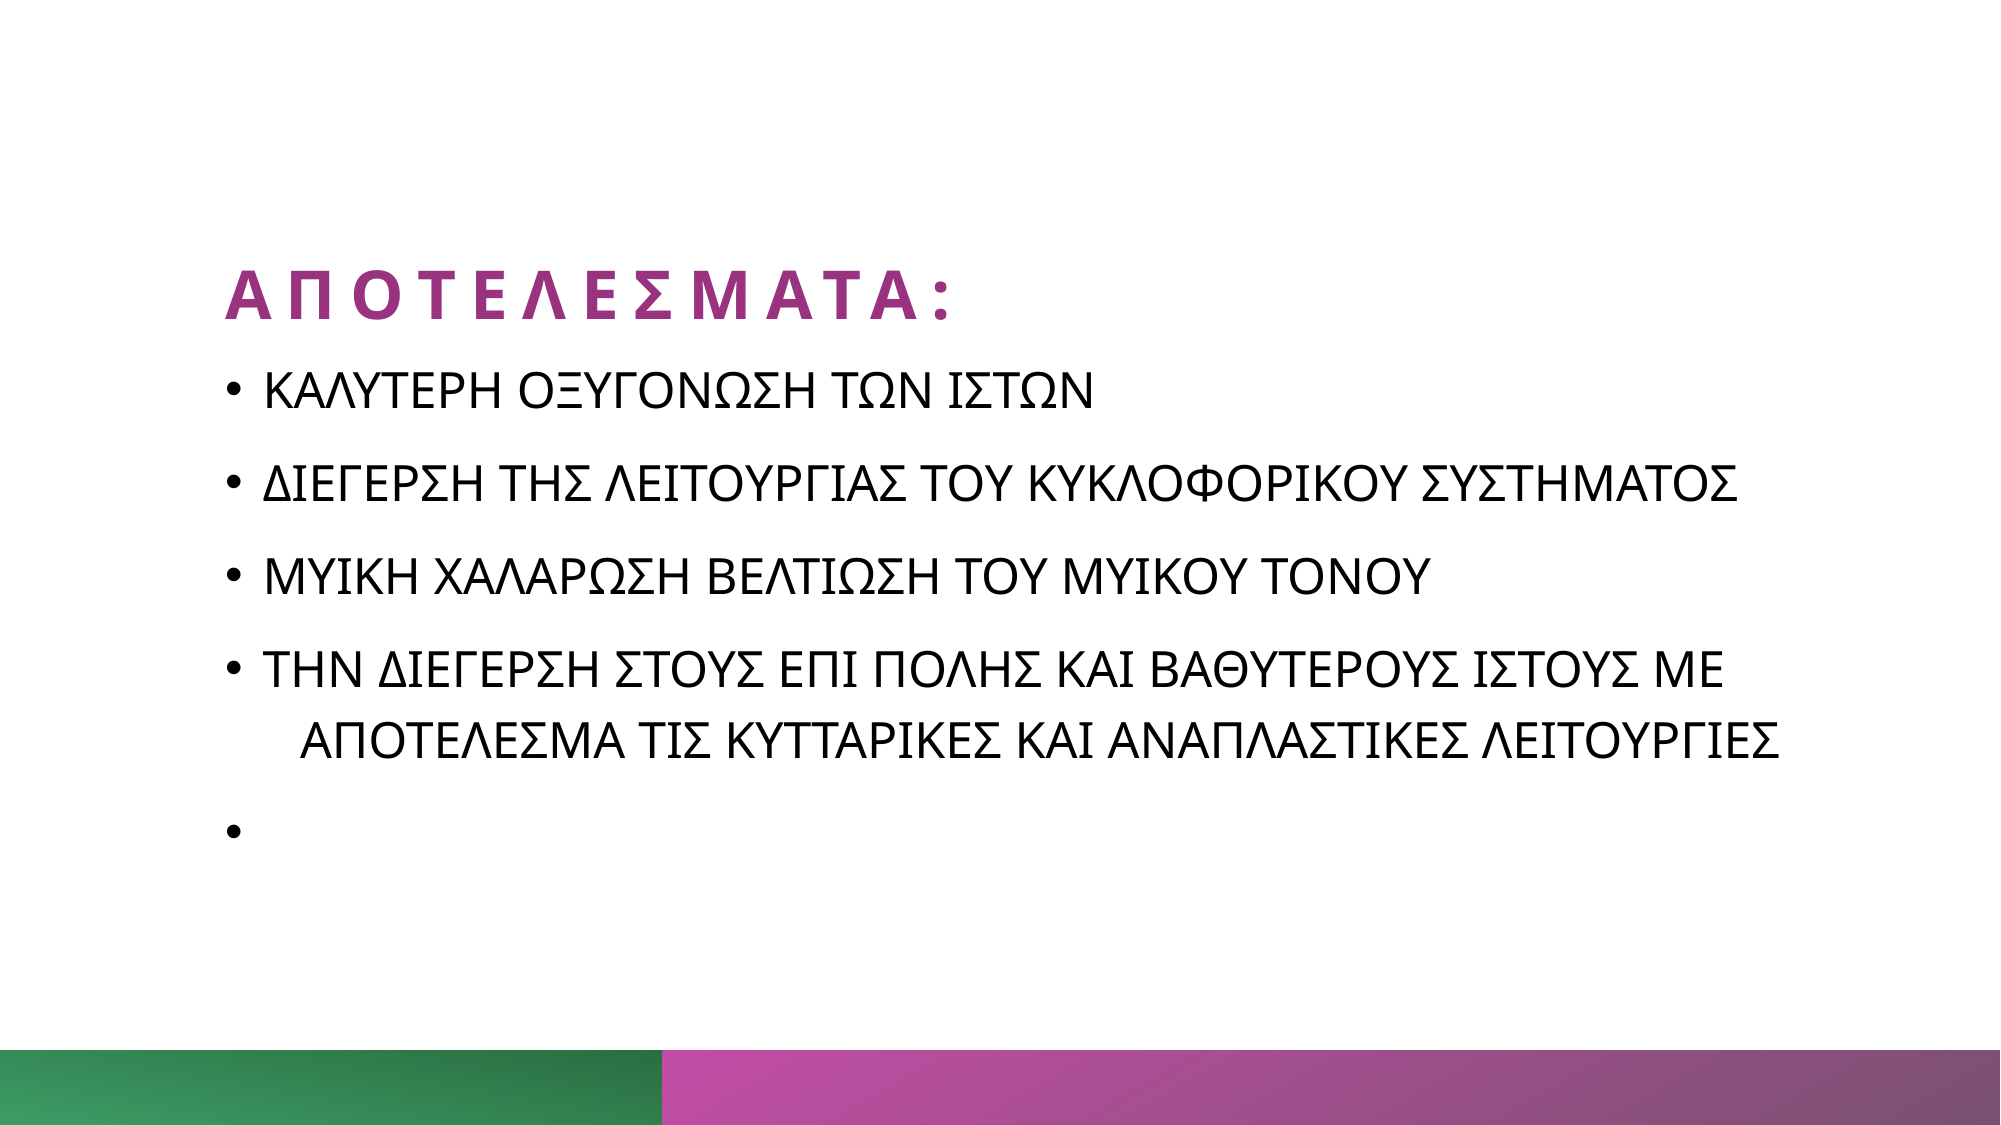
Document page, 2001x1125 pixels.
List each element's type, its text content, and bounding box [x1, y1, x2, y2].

list ΚΑΛΥΤΕΡΗ ΟΞΥΓΟΝΩΣΗ ΤΩΝ ΙΣΤΩΝ ΔΙΕΓΕΡΣΗ ΤΗΣ ΛΕΙΤΟΥΡΓΙΑΣ ΤΟΥ ΚΥΚΛΟΦΟΡΙΚΟΥ ΣΥΣΤΗΜΑΤΟΣ ΜΥΙΚΗ ΧΑΛΑΡΩΣΗ ΒΕΛΤΙΩΣΗ ΤΟΥ ΜΥΙΚΟΥ ΤΟΝΟΥ ΤΗΝ ΔΙΕΓΕΡΣΗ ΣΤΟΥΣ ΕΠΙ ΠΟΛΗΣ ΚΑΙ ΒΑΘΥΤΕΡΟΥΣ ΙΣΤΟΥΣ ΜΕ ΑΠΟΤΕΛΕΣΜΑ ΤΙΣ ΚΥΤΤΑΡΙΚΕΣ ΚΑΙ ΑΝΑΠΛΑΣΤΙΚΕΣ ΛΕΙΤΟΥΡΓΙΕΣ [225, 346, 1906, 828]
title ΑΠΟΤΕΛΕΣΜΑΤΑ: [225, 184, 1000, 334]
